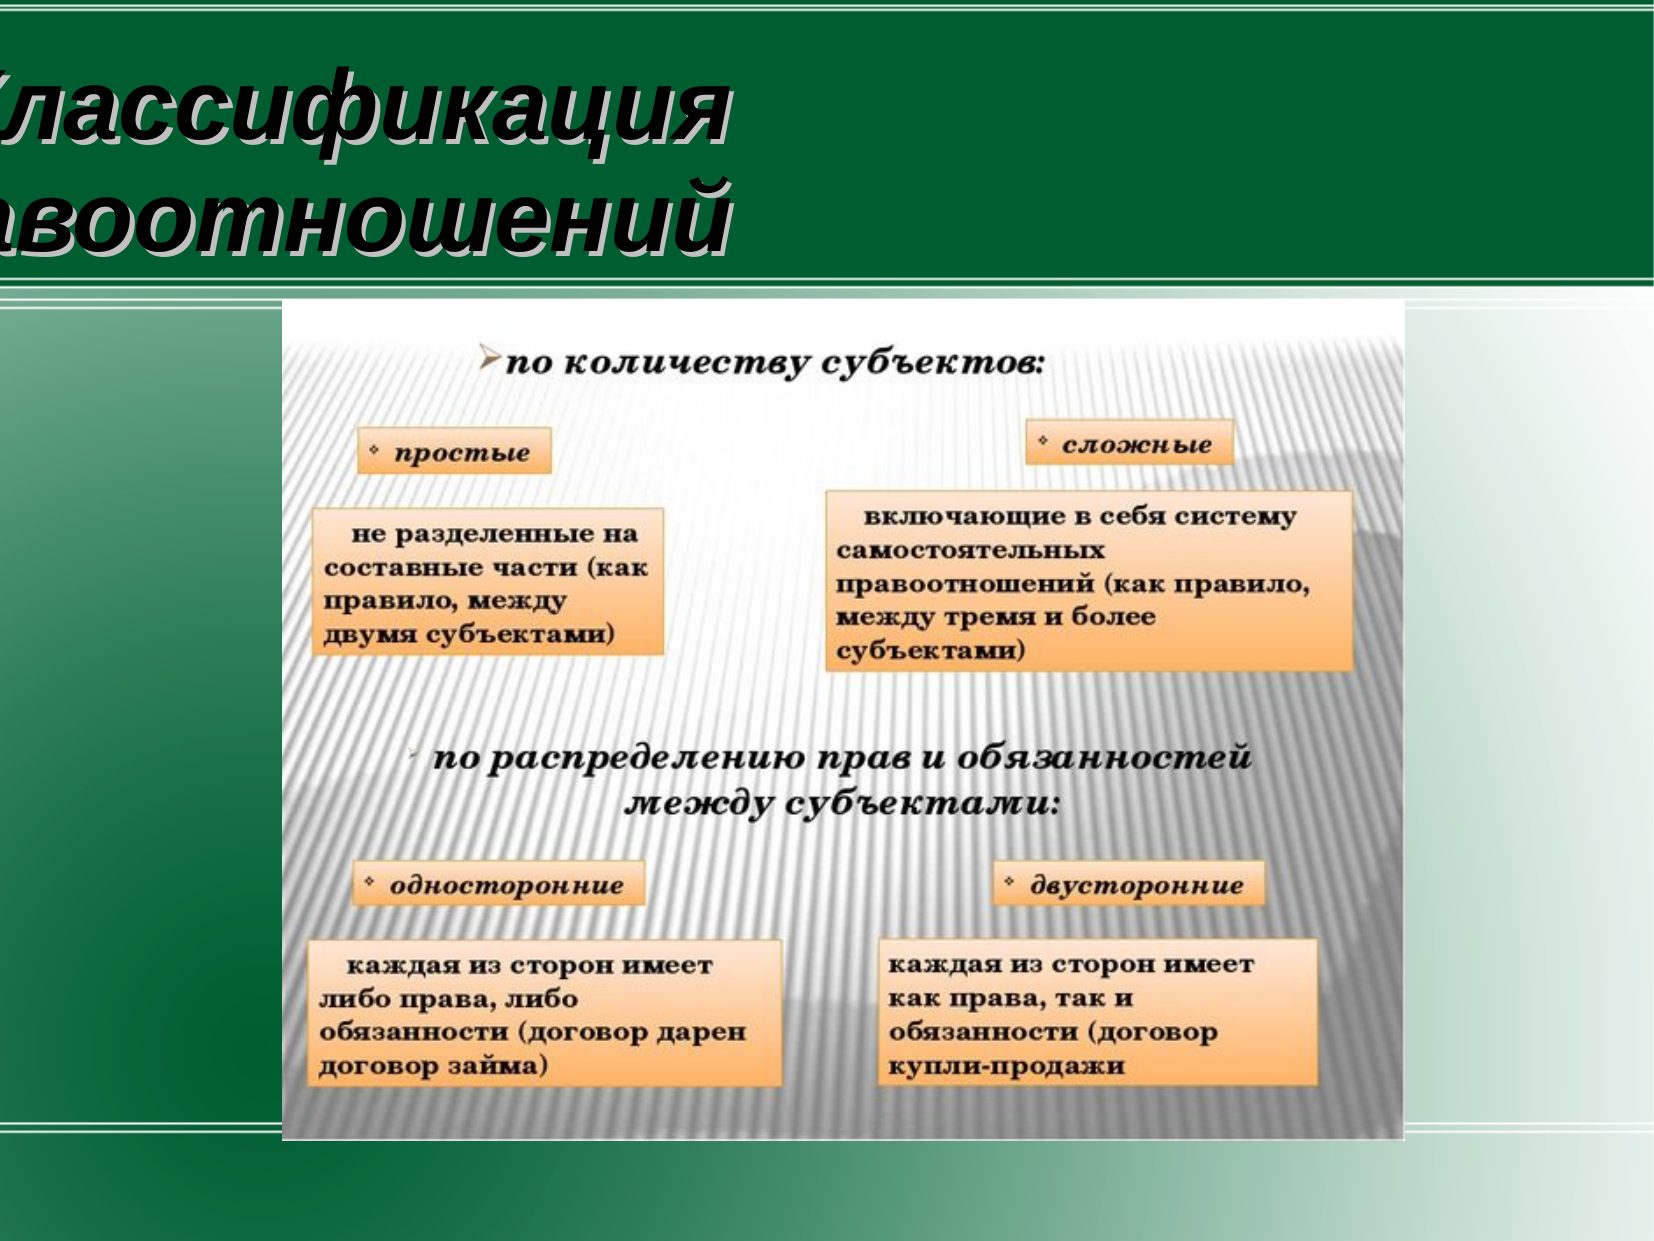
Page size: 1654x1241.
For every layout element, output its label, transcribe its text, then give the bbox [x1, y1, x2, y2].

picture [282, 299, 1405, 1141]
text_box Классификация правоотношений [0, 41, 1231, 290]
